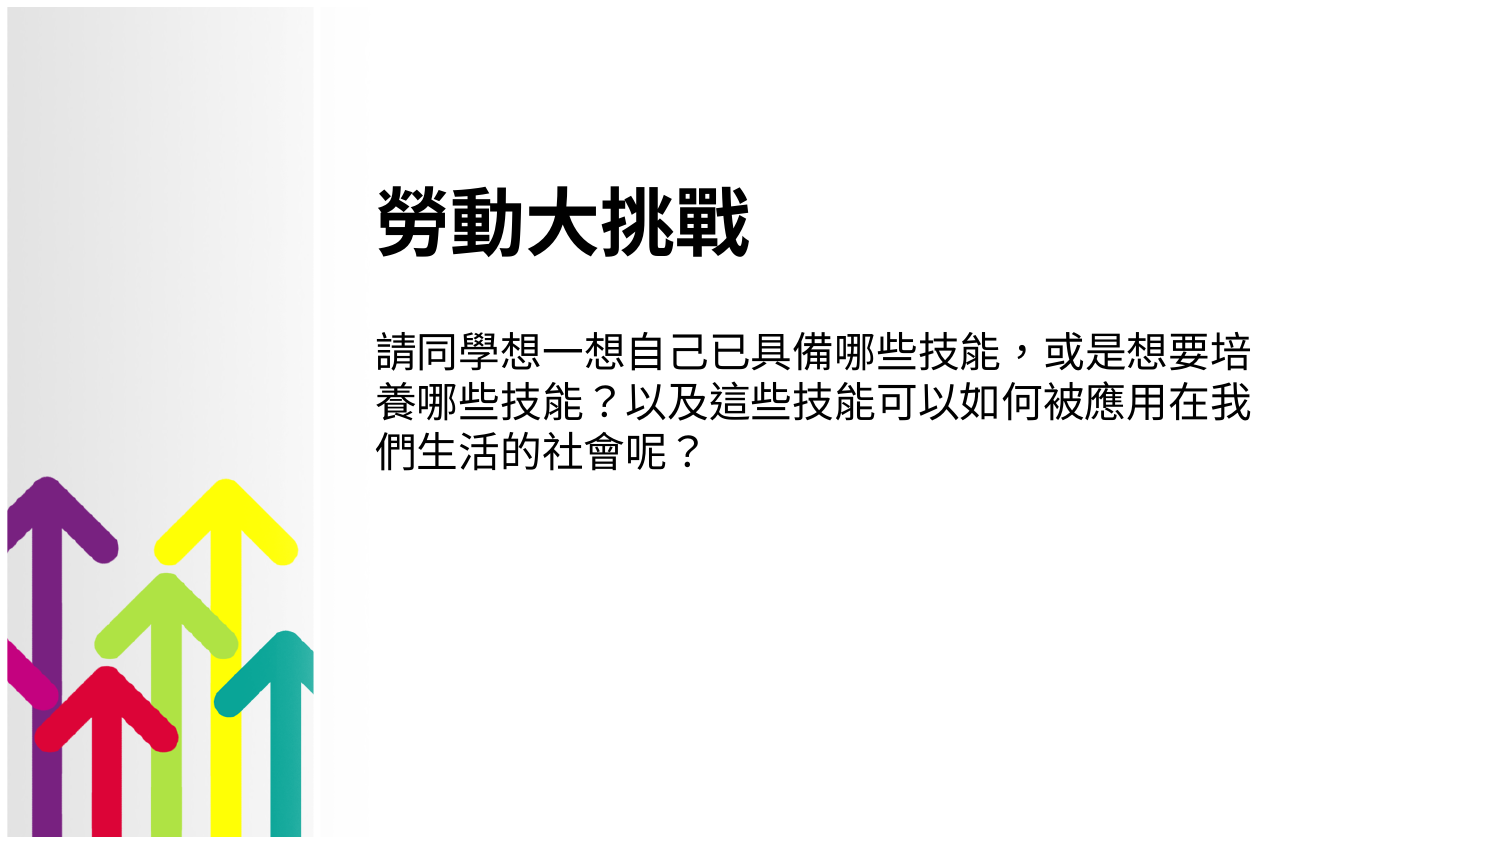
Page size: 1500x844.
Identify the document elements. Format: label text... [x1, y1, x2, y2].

text_box 請同學想一想自己已具備哪些技能，或是想要培養哪些技能？以及這些技能可以如何被應用在我們生活的社會呢？ [360, 318, 1306, 486]
title 勞動大挑戰 [360, 150, 1426, 291]
